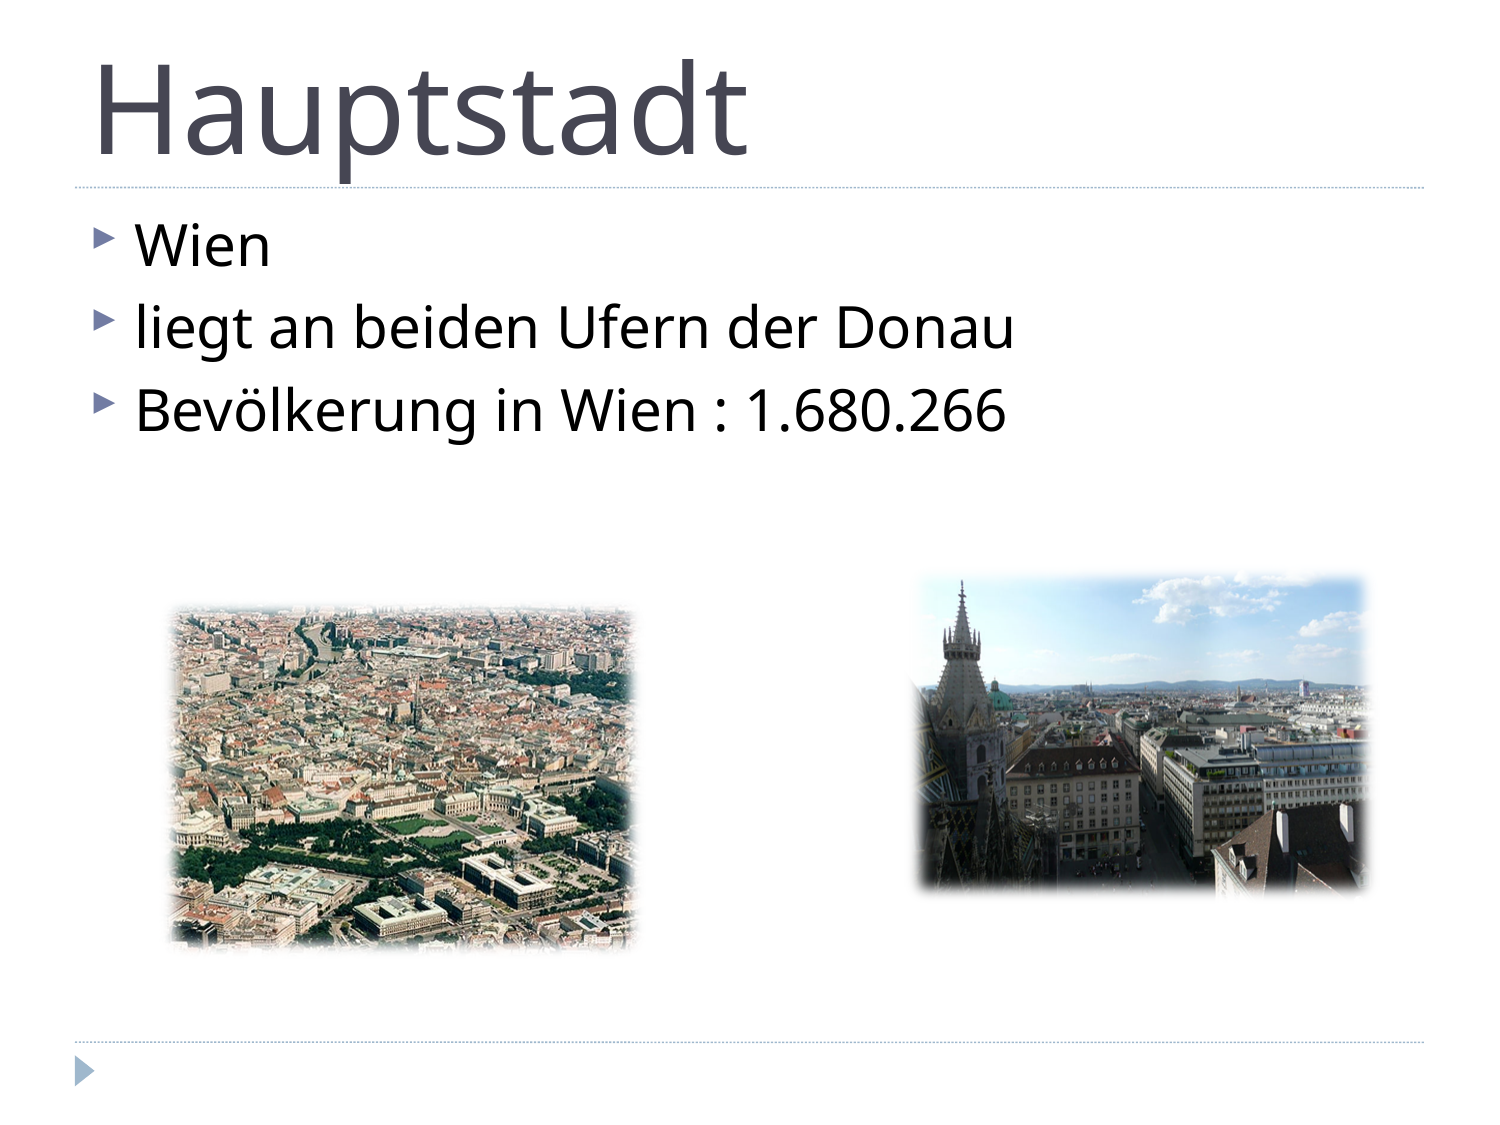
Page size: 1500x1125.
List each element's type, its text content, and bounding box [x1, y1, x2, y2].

text_box Wien liegt an beiden Ufern der Donau Bevölkerung in Wien : 1.680.266 [74, 199, 1425, 1010]
picture [158, 596, 647, 961]
text_box Hauptstadt [74, 22, 1425, 188]
picture [903, 561, 1381, 906]
